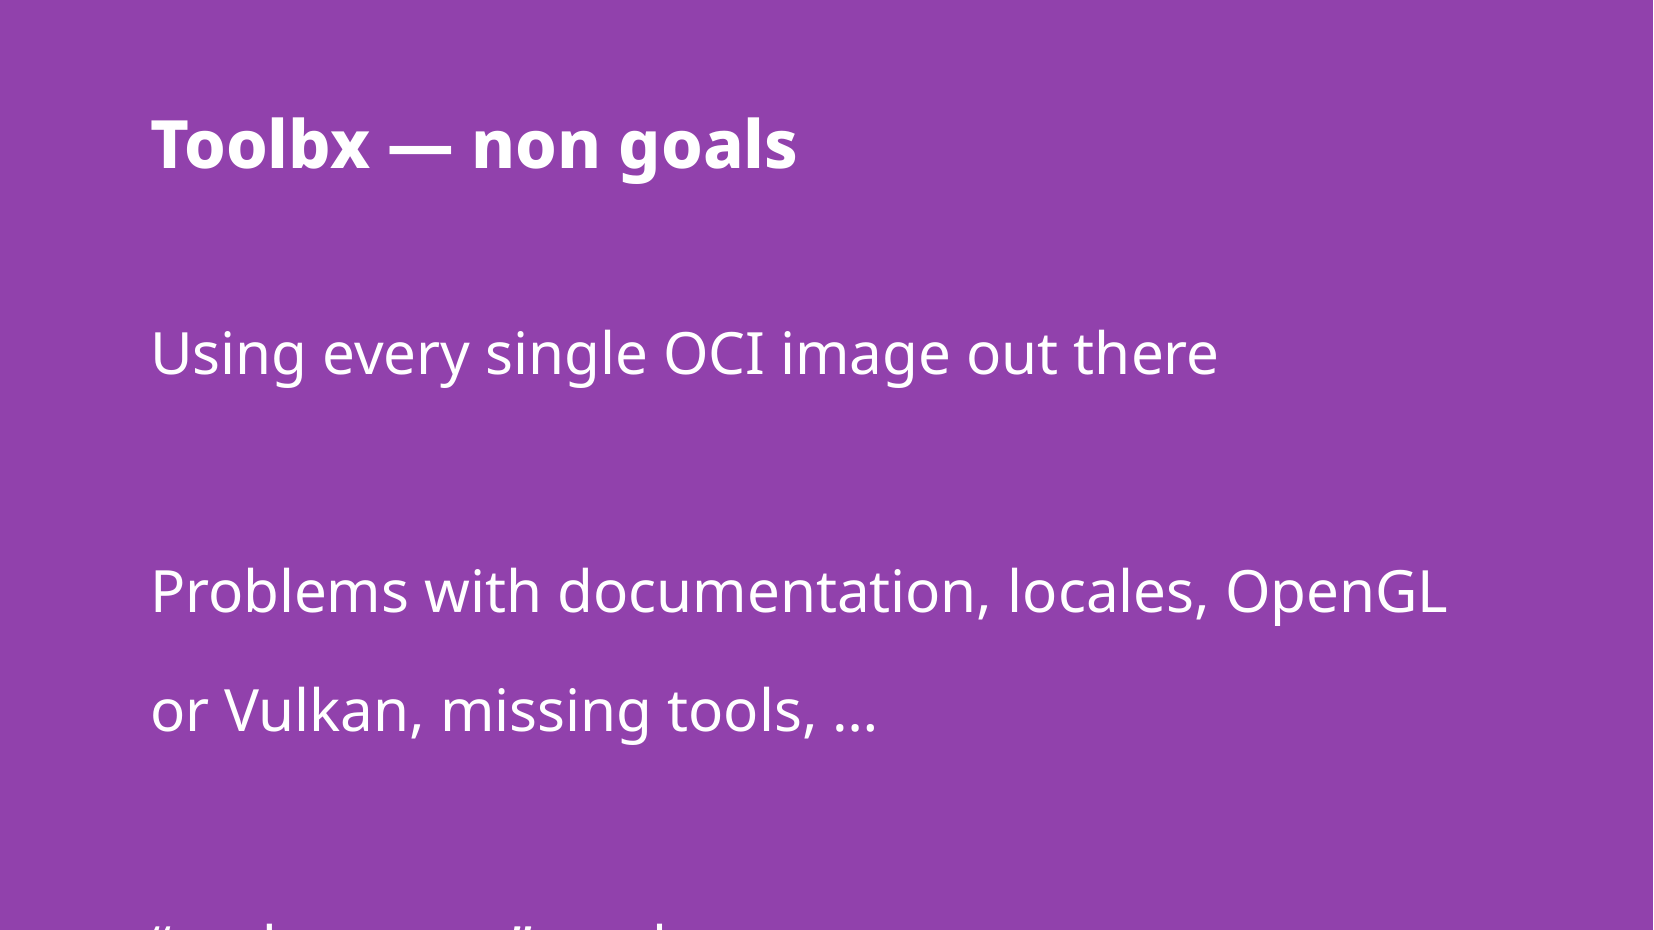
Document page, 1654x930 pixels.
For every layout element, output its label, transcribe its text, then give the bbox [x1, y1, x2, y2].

title Toolbx — non goals [150, 107, 1501, 188]
subtitle Using every single OCI image out there Problems with documentation, locales, OpenGL or Vulkan, missing tools, … “podman run” works [150, 272, 1501, 883]
